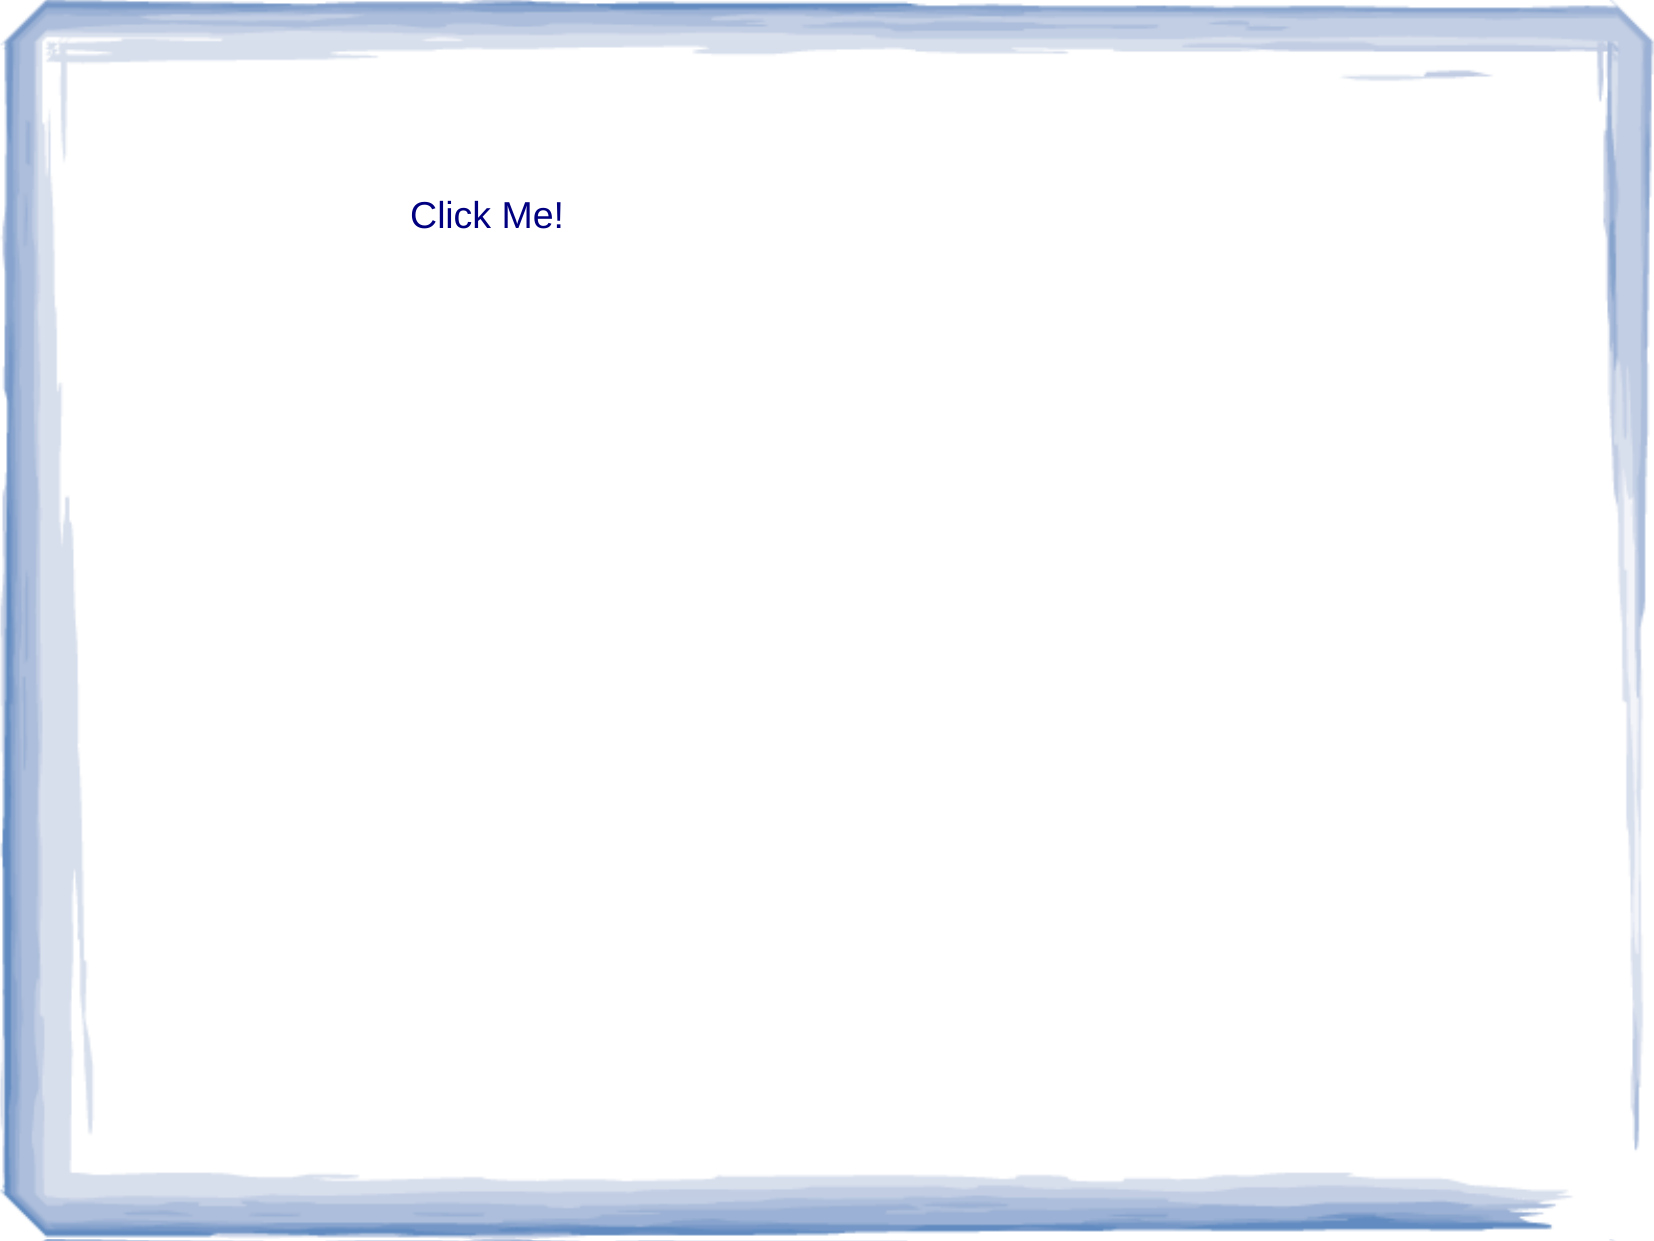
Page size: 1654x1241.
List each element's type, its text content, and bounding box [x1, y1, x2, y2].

text_box Click Me! [395, 187, 601, 259]
picture [0, 0, 1654, 1241]
